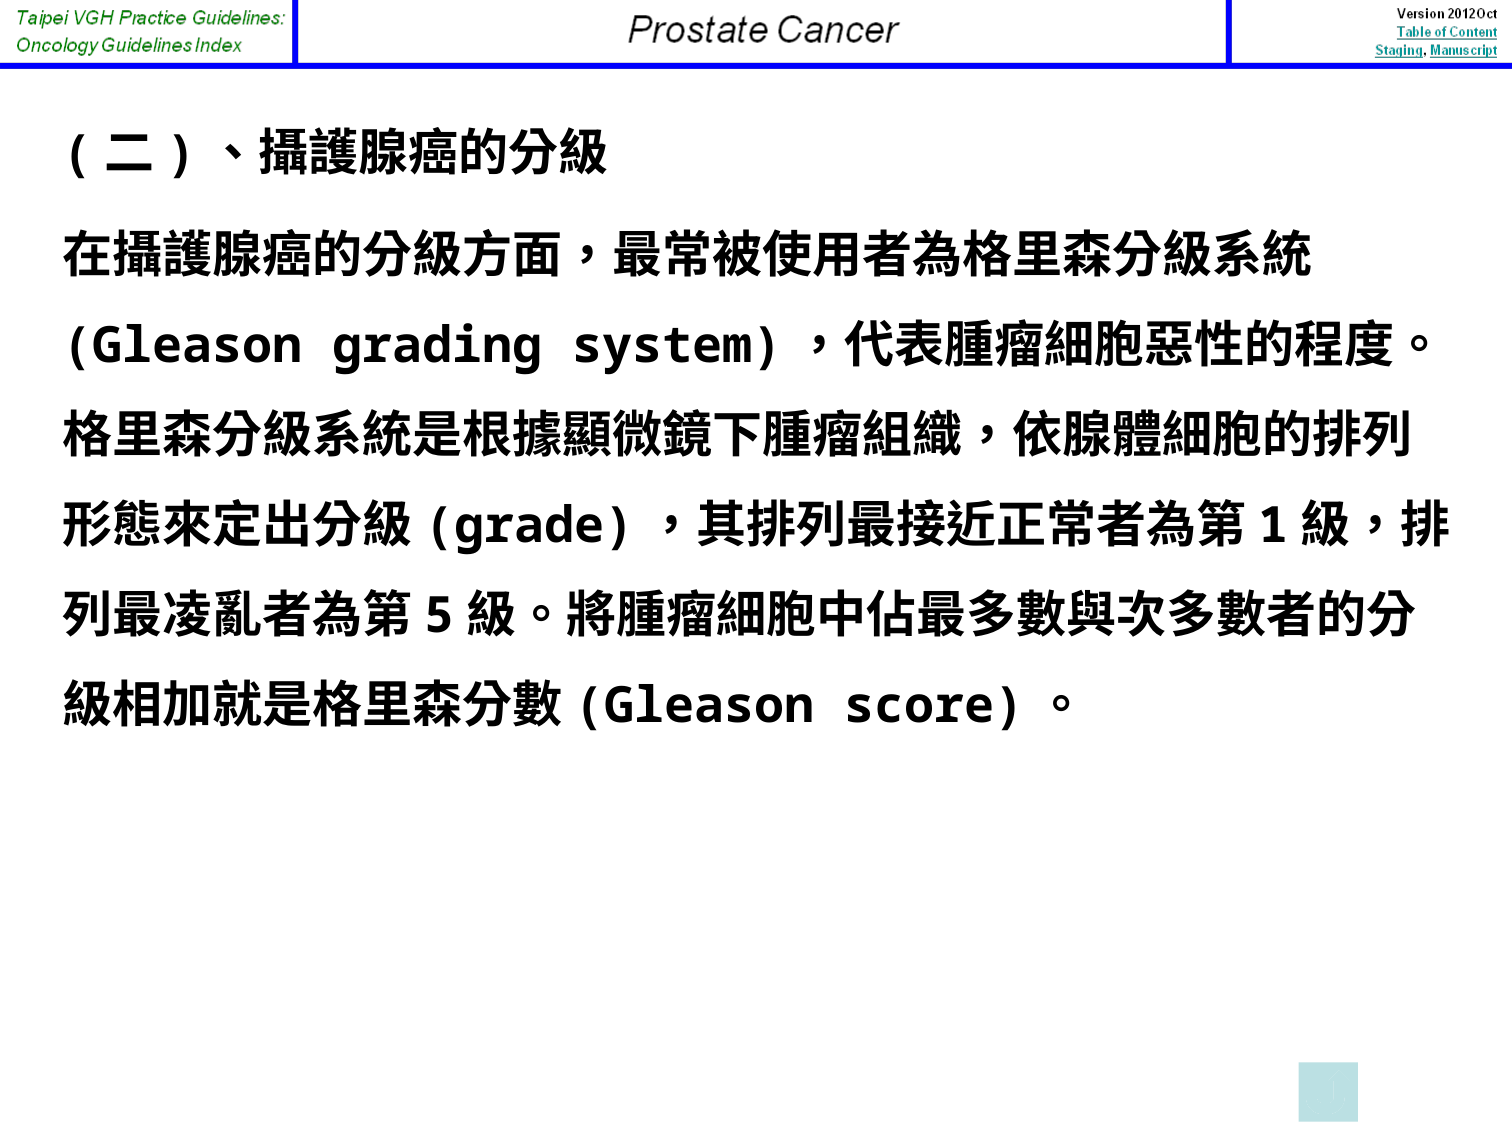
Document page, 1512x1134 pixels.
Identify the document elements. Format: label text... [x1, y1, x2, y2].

subtitle (二)、攝護腺癌的分級 在攝護腺癌的分級方面，最常被使用者為格里森分級系統(Gleason grading system)，代表腫瘤細胞惡性的程度。格里森分級系統是根據顯微鏡下腫瘤組織，依腺體細胞的排列形態來定出分級(grade)，其排列最接近正常者為第1級，排列最凌亂者為第5級。將腫瘤細胞中佔最多數與次多數者的分級相加就是格里森分數(Gleason score)。 [47, 82, 1477, 768]
